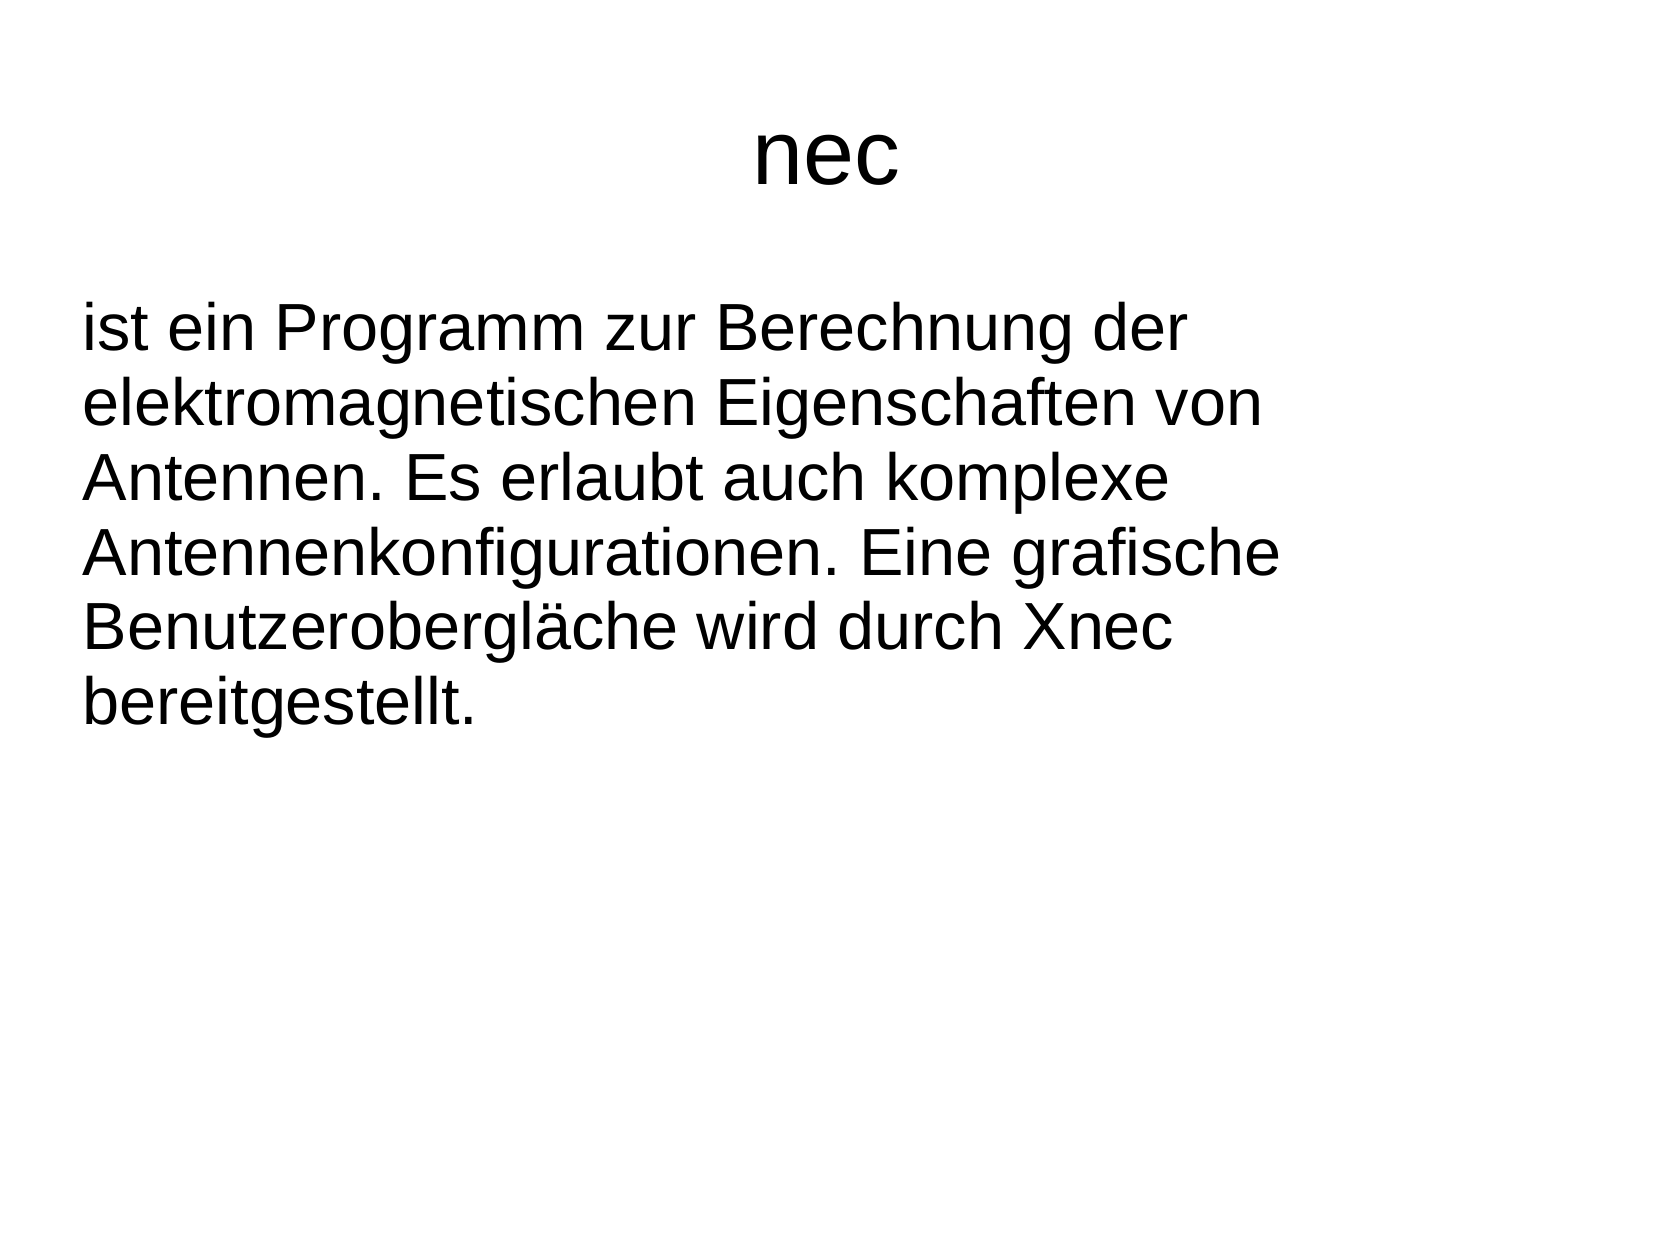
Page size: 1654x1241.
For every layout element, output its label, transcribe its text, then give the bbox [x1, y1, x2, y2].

title nec [82, 49, 1571, 257]
list ist ein Programm zur Berechnung der elektromagnetischen Eigenschaften von Antennen. Es erlaubt auch komplexe Antennenkonfigurationen. Eine grafische Benutzerobergläche wird durch Xnec bereitgestellt. [82, 290, 1571, 1010]
